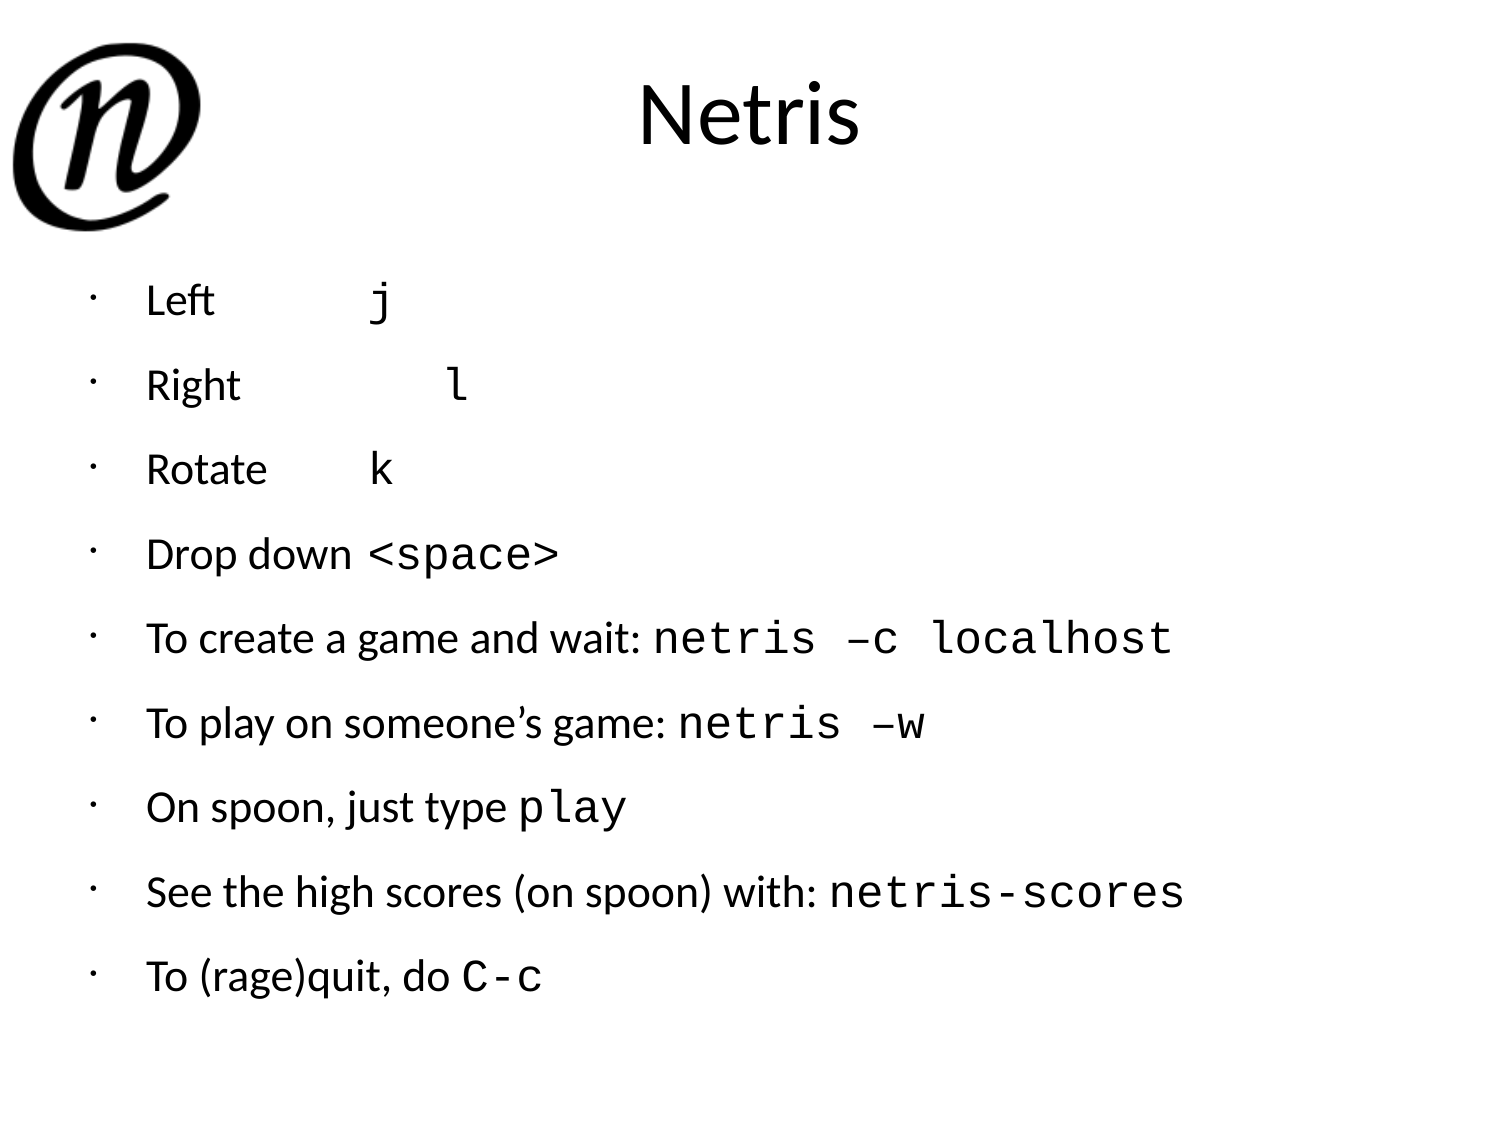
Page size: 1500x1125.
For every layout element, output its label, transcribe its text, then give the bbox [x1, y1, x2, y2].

picture [0, 30, 214, 245]
title Netris [75, 45, 1425, 233]
list Left j Right l Rotate k Drop down <space> To create a game and wait: netris –c localhost To play on someone’s game: netris –w On spoon, just type play See the high scores (on spoon) with: netris-scores To (rage)quit, do C-c [75, 262, 1388, 1005]
